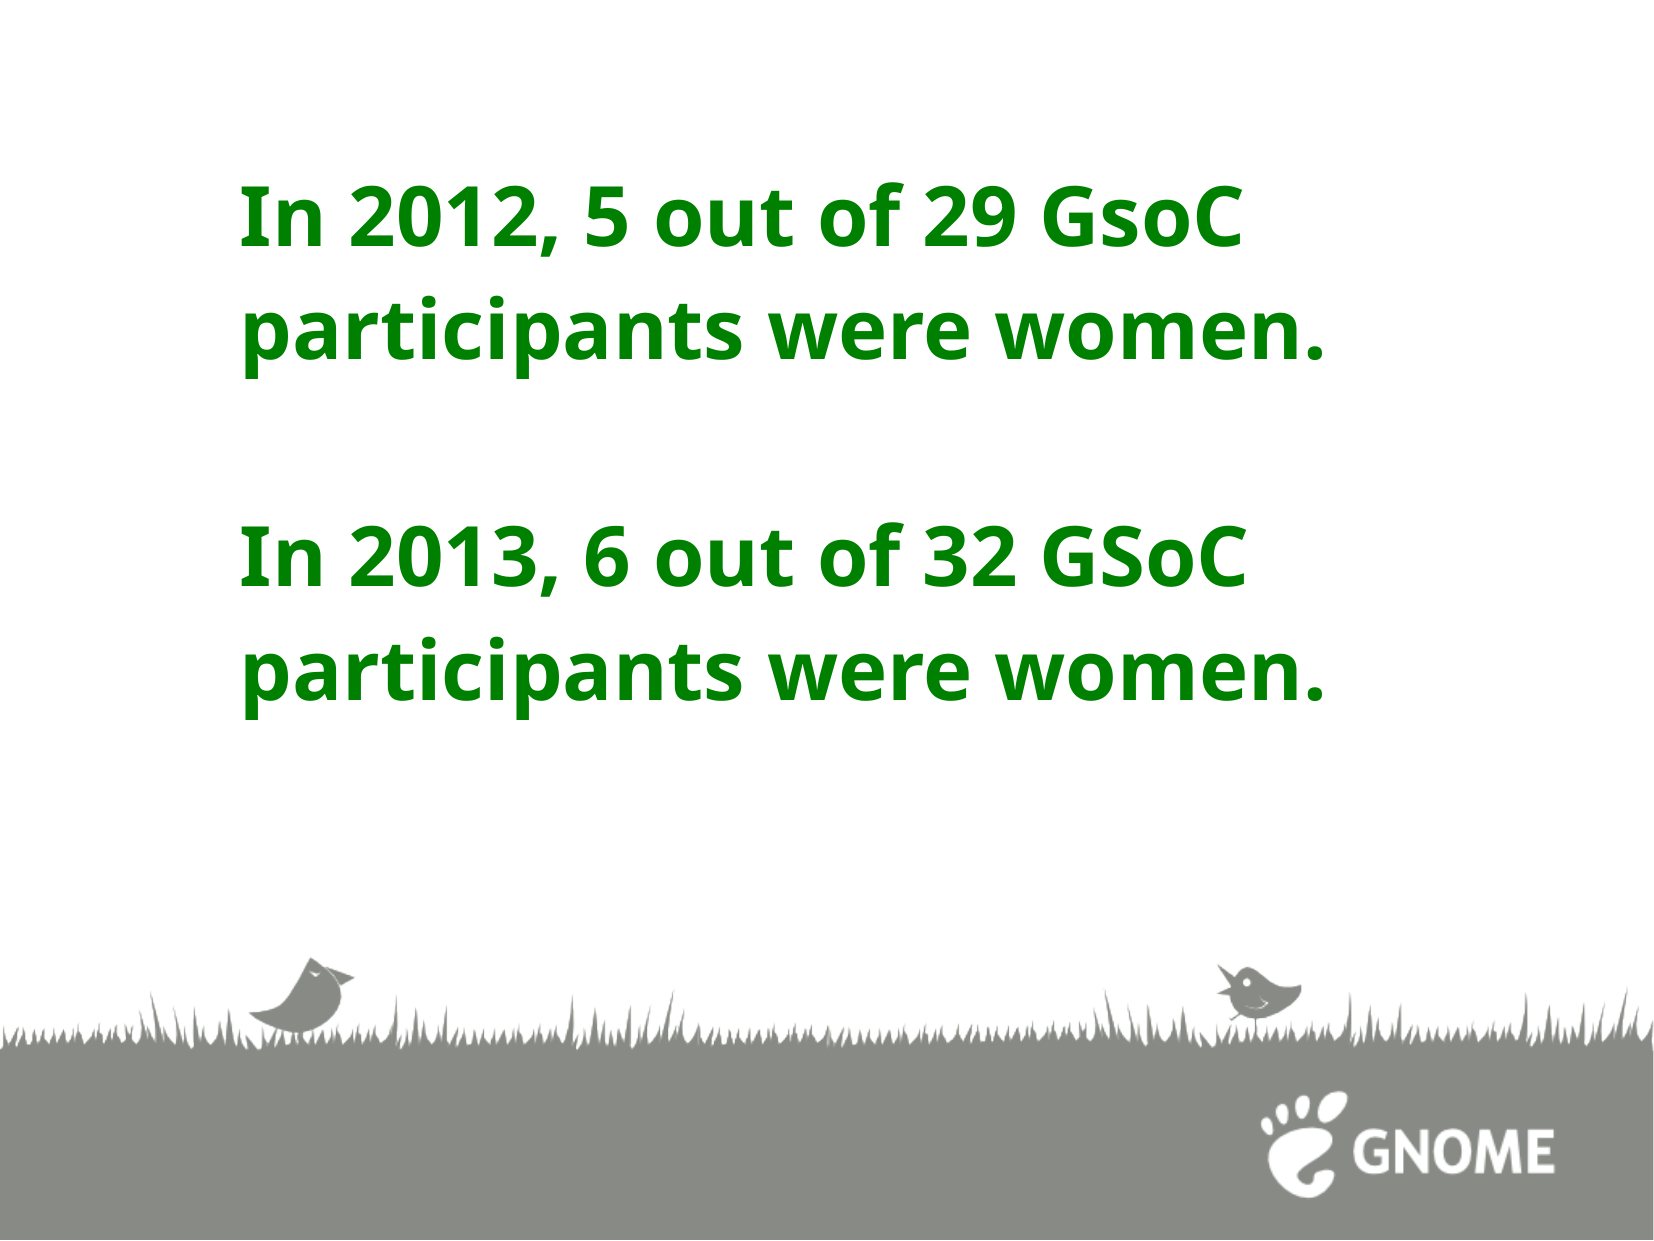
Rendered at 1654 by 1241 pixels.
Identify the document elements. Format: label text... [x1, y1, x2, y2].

picture [0, 0, 1654, 1241]
text_box In 2012, 5 out of 29 GsoC participants were women. In 2013, 6 out of 32 GSoC participants were women. [225, 150, 1388, 724]
